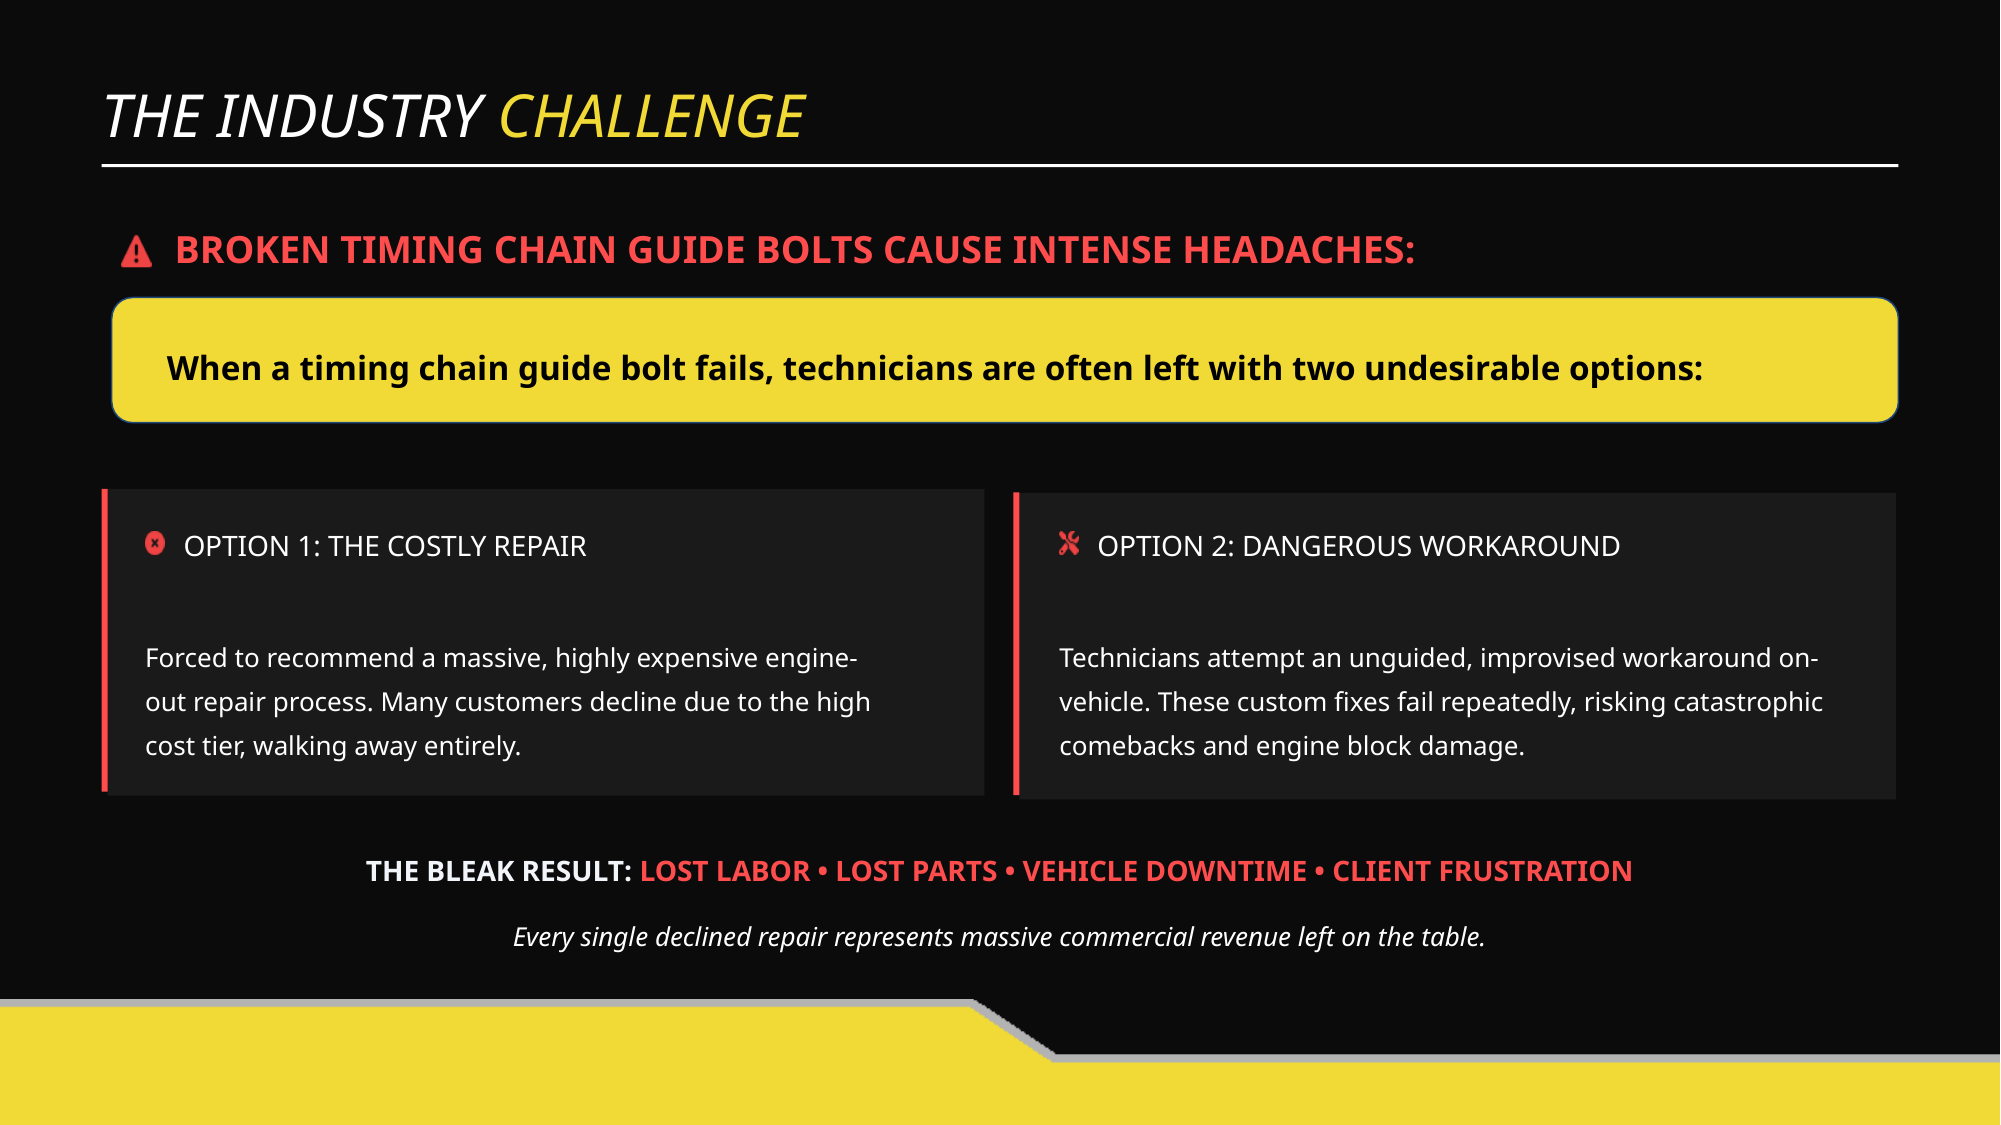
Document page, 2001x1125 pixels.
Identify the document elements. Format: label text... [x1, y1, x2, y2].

text_box OPTION 2: DANGEROUS WORKAROUND [1097, 527, 1677, 562]
text_box [101, 164, 1899, 168]
text_box Forced to recommend a massive, highly expensive engine-out repair process. Many customers decline due to the high cost tier, walking away entirely. [145, 629, 874, 761]
text_box Technicians attempt an unguided, improvised workaround on-vehicle. These custom fixes fail repeatedly, risking catastrophic comebacks and engine block damage. [1059, 629, 1860, 761]
text_box When a timing chain guide bolt fails, technicians are often left with two undesirable options: [151, 325, 1860, 388]
picture [121, 232, 152, 271]
text_box [1013, 492, 1896, 800]
picture [1059, 531, 1079, 557]
text_box THE INDUSTRY CHALLENGE [101, 78, 1989, 150]
text_box BROKEN TIMING CHAIN GUIDE BOLTS CAUSE INTENSE HEADACHES: [174, 225, 1754, 271]
picture [145, 531, 165, 557]
text_box THE BLEAK RESULT: LOST LABOR • LOST PARTS • VEHICLE DOWNTIME • CLIENT FRUSTRATION [101, 836, 1899, 888]
text_box OPTION 1: THE COSTLY REPAIR [183, 527, 641, 562]
text_box [101, 488, 985, 796]
text_box Every single declined repair represents massive commercial revenue left on the table. [101, 905, 1899, 953]
text_box [111, 297, 1899, 423]
picture [0, 999, 2000, 1125]
